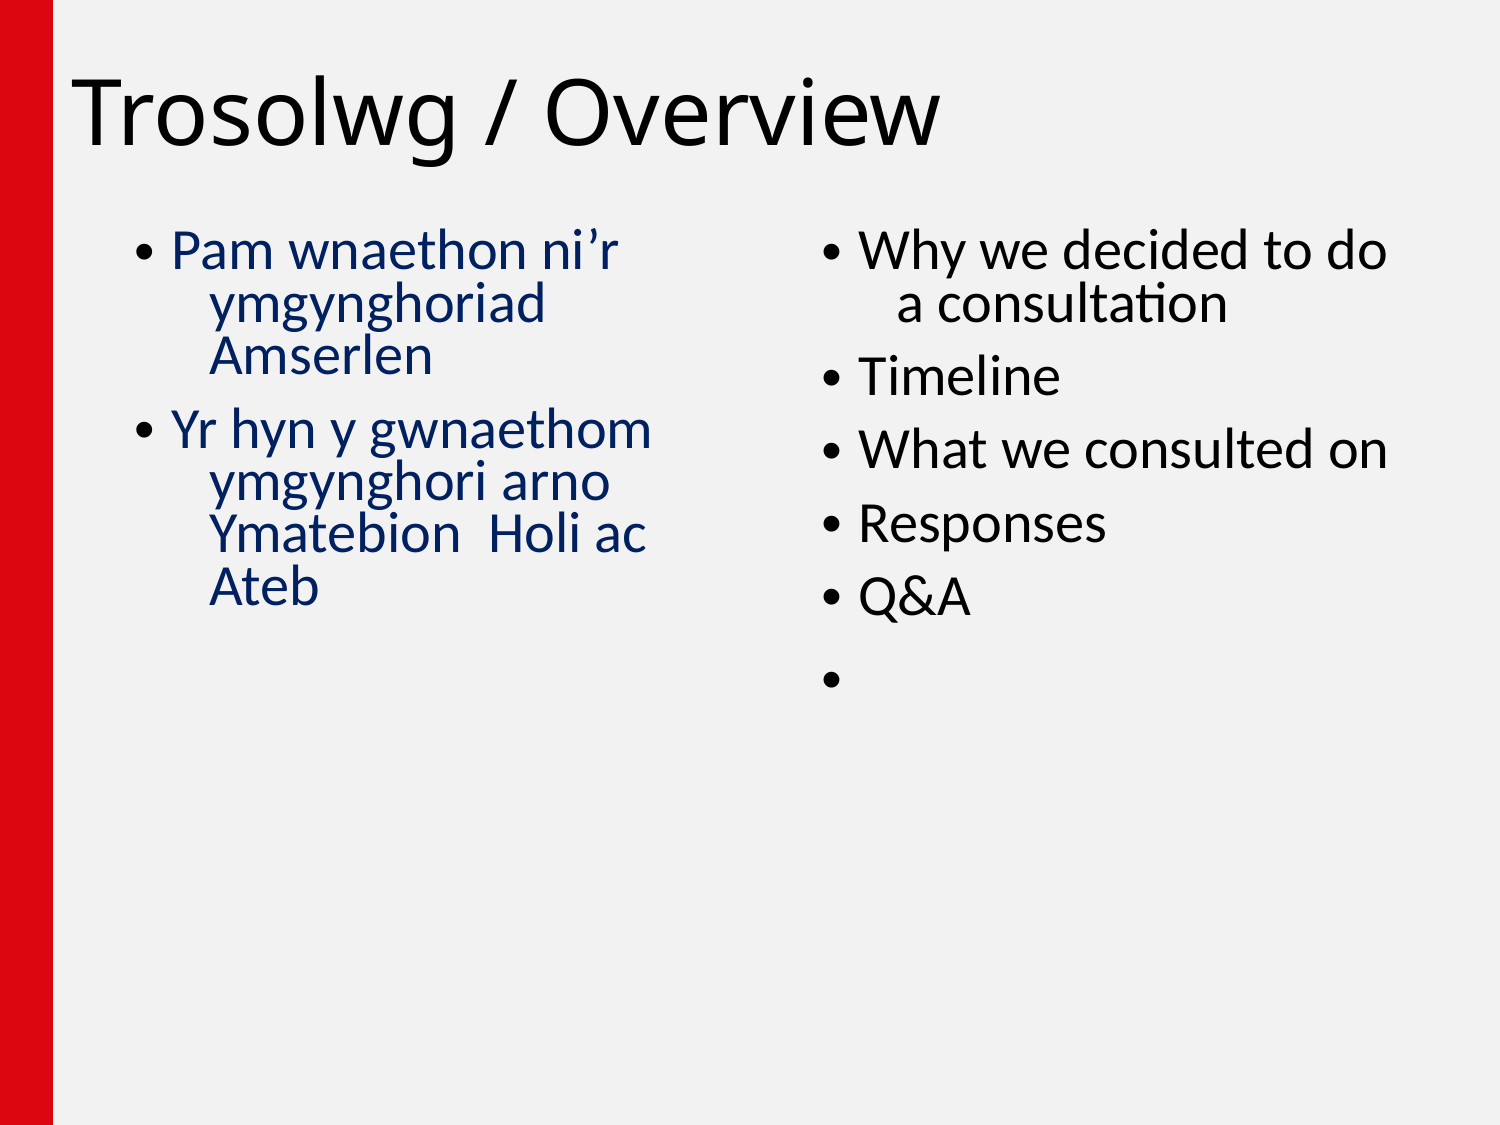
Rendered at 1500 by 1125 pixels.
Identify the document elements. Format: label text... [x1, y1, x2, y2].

list Pam wnaethon ni’r ymgynghoriad Amserlen Yr hyn y gwnaethom ymgynghori arno Ymatebion Holi ac Ateb [119, 221, 757, 935]
list Why we decided to do a consultation Timeline What we consulted on Responses Q&A [806, 220, 1444, 935]
title Trosolwg / Overview [56, 3, 1351, 221]
